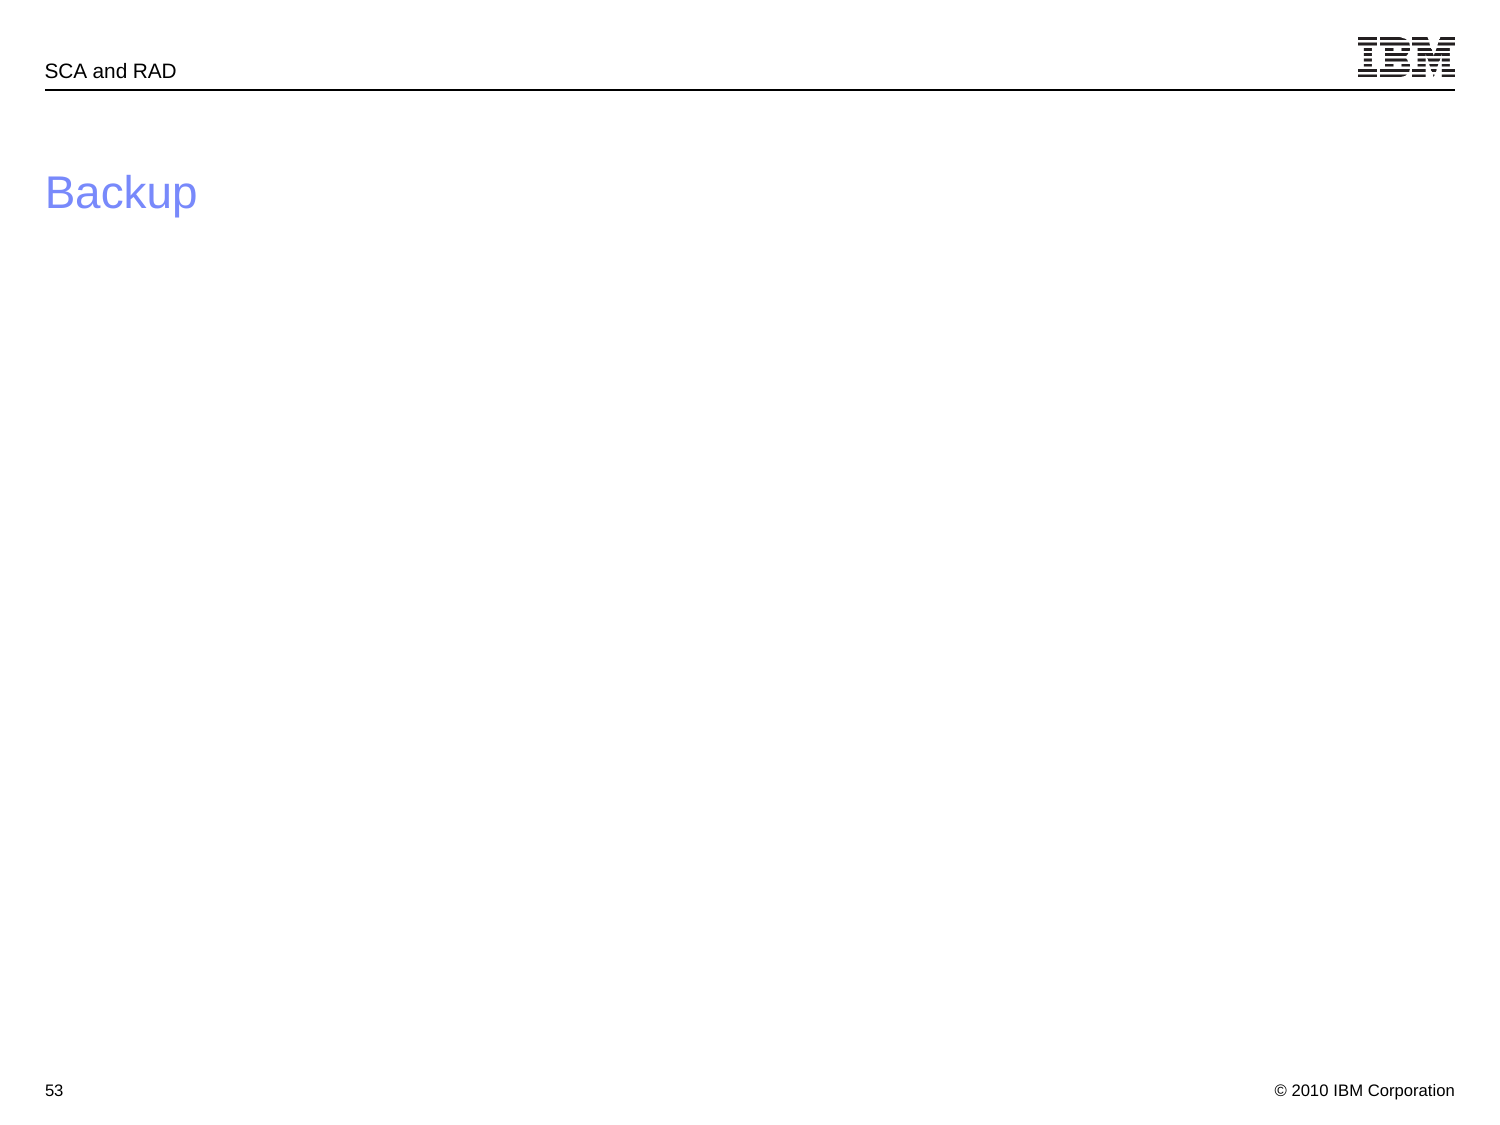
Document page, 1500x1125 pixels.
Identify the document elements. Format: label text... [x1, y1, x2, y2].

picture [1358, 37, 1455, 77]
title Backup [29, 89, 1455, 301]
